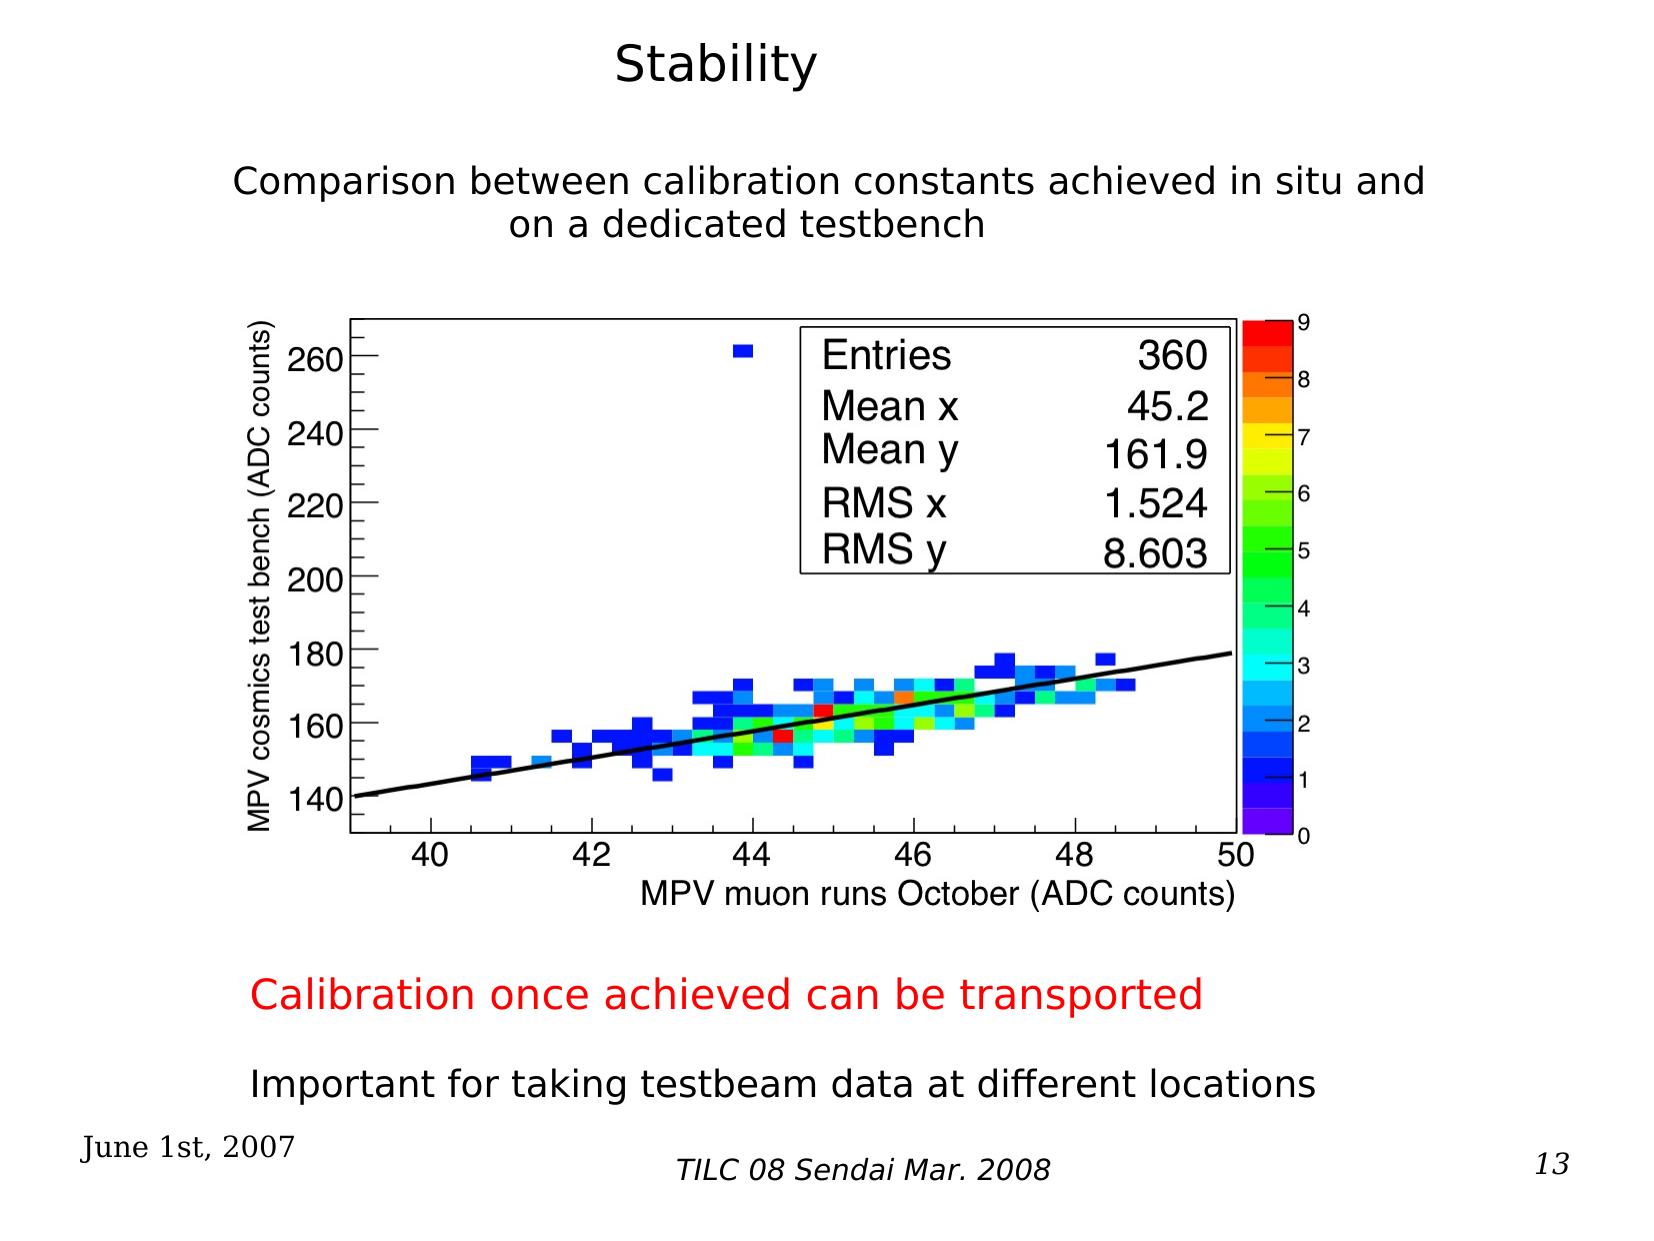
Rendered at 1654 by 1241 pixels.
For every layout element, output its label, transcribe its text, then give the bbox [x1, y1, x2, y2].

text_box Calibration once achieved can be transported Important for taking testbeam data at different locations [234, 963, 1310, 1114]
text_box Stability [600, 27, 1088, 101]
text_box Comparison between calibration constants achieved in situ and on a dedicated testbench [217, 152, 1417, 254]
picture [217, 307, 1351, 930]
